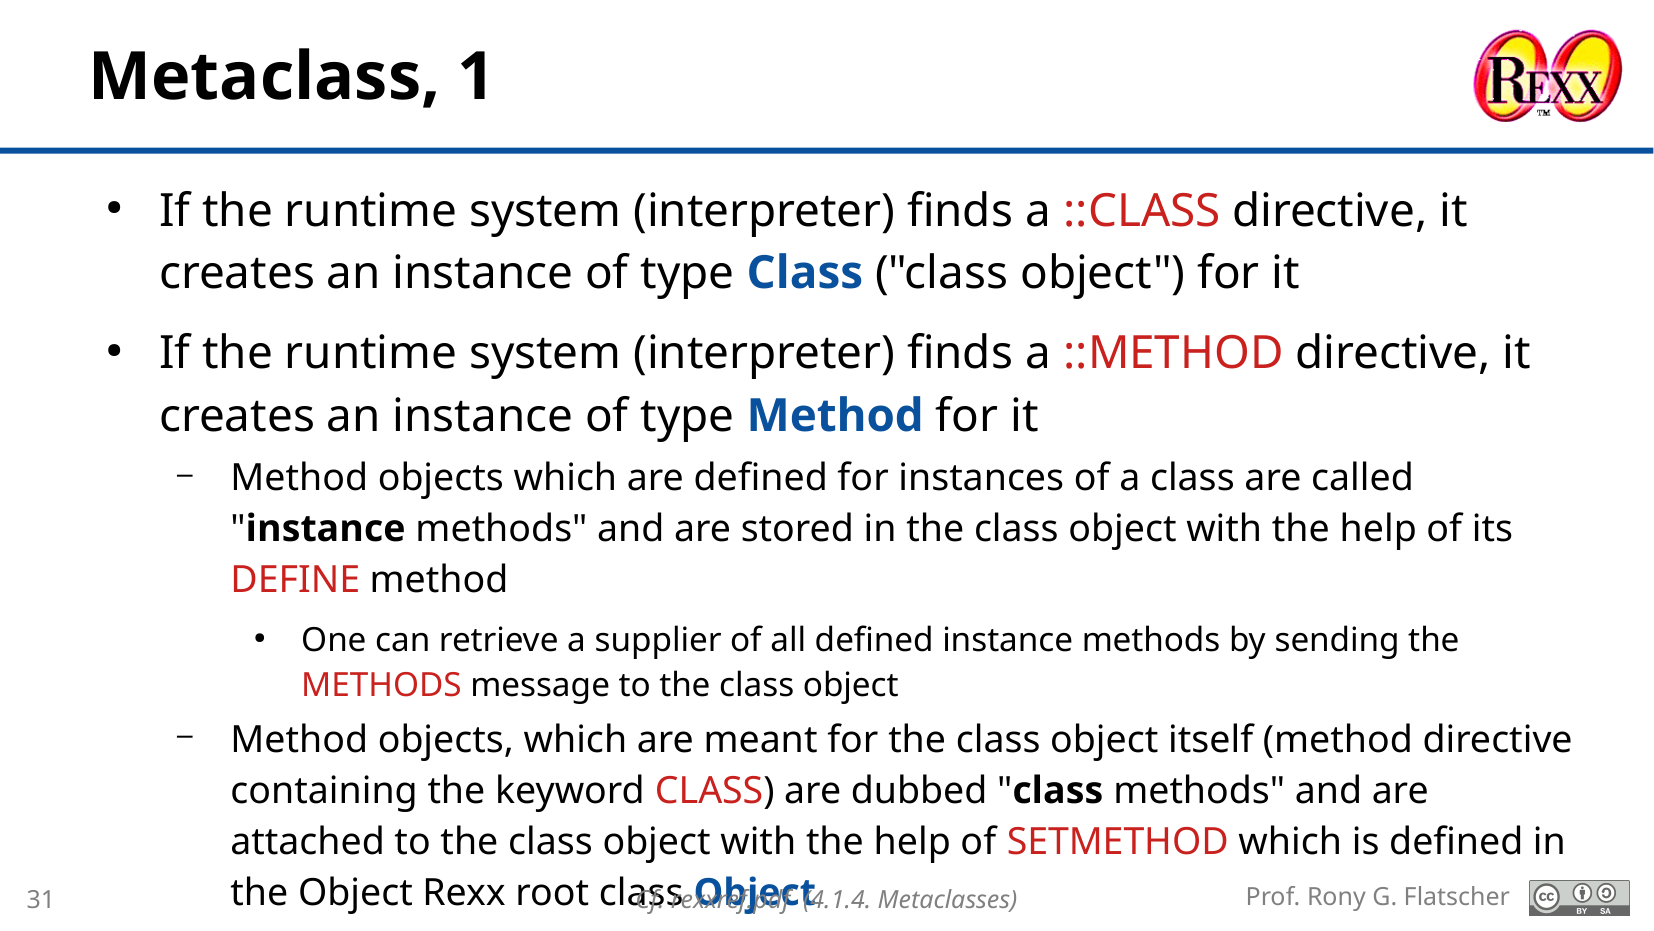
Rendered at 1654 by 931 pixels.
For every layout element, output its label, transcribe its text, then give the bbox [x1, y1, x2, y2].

text_box Cf. rexxref.pdf (4.1.4. Metaclasses) [0, 874, 1654, 922]
list If the runtime system (interpreter) finds a ::CLASS directive, it creates an instance of type Class ("class object") for it If the runtime system (interpreter) finds a ::METHOD directive, it creates an instance of type Method for it Method objects which are defined for instances of a class are called "instance methods" and are stored in the class object with the help of its DEFINE method One can retrieve a supplier of all defined instance methods by sending the METHODS message to the class object Method objects, which are meant for the class object itself (method directive containing the keyword CLASS) are dubbed "class methods" and are attached to the class object with the help of SETMETHOD which is defined in the Object Rexx root class Object [88, 177, 1577, 857]
title Metaclass, 1 [29, 0, 1654, 148]
